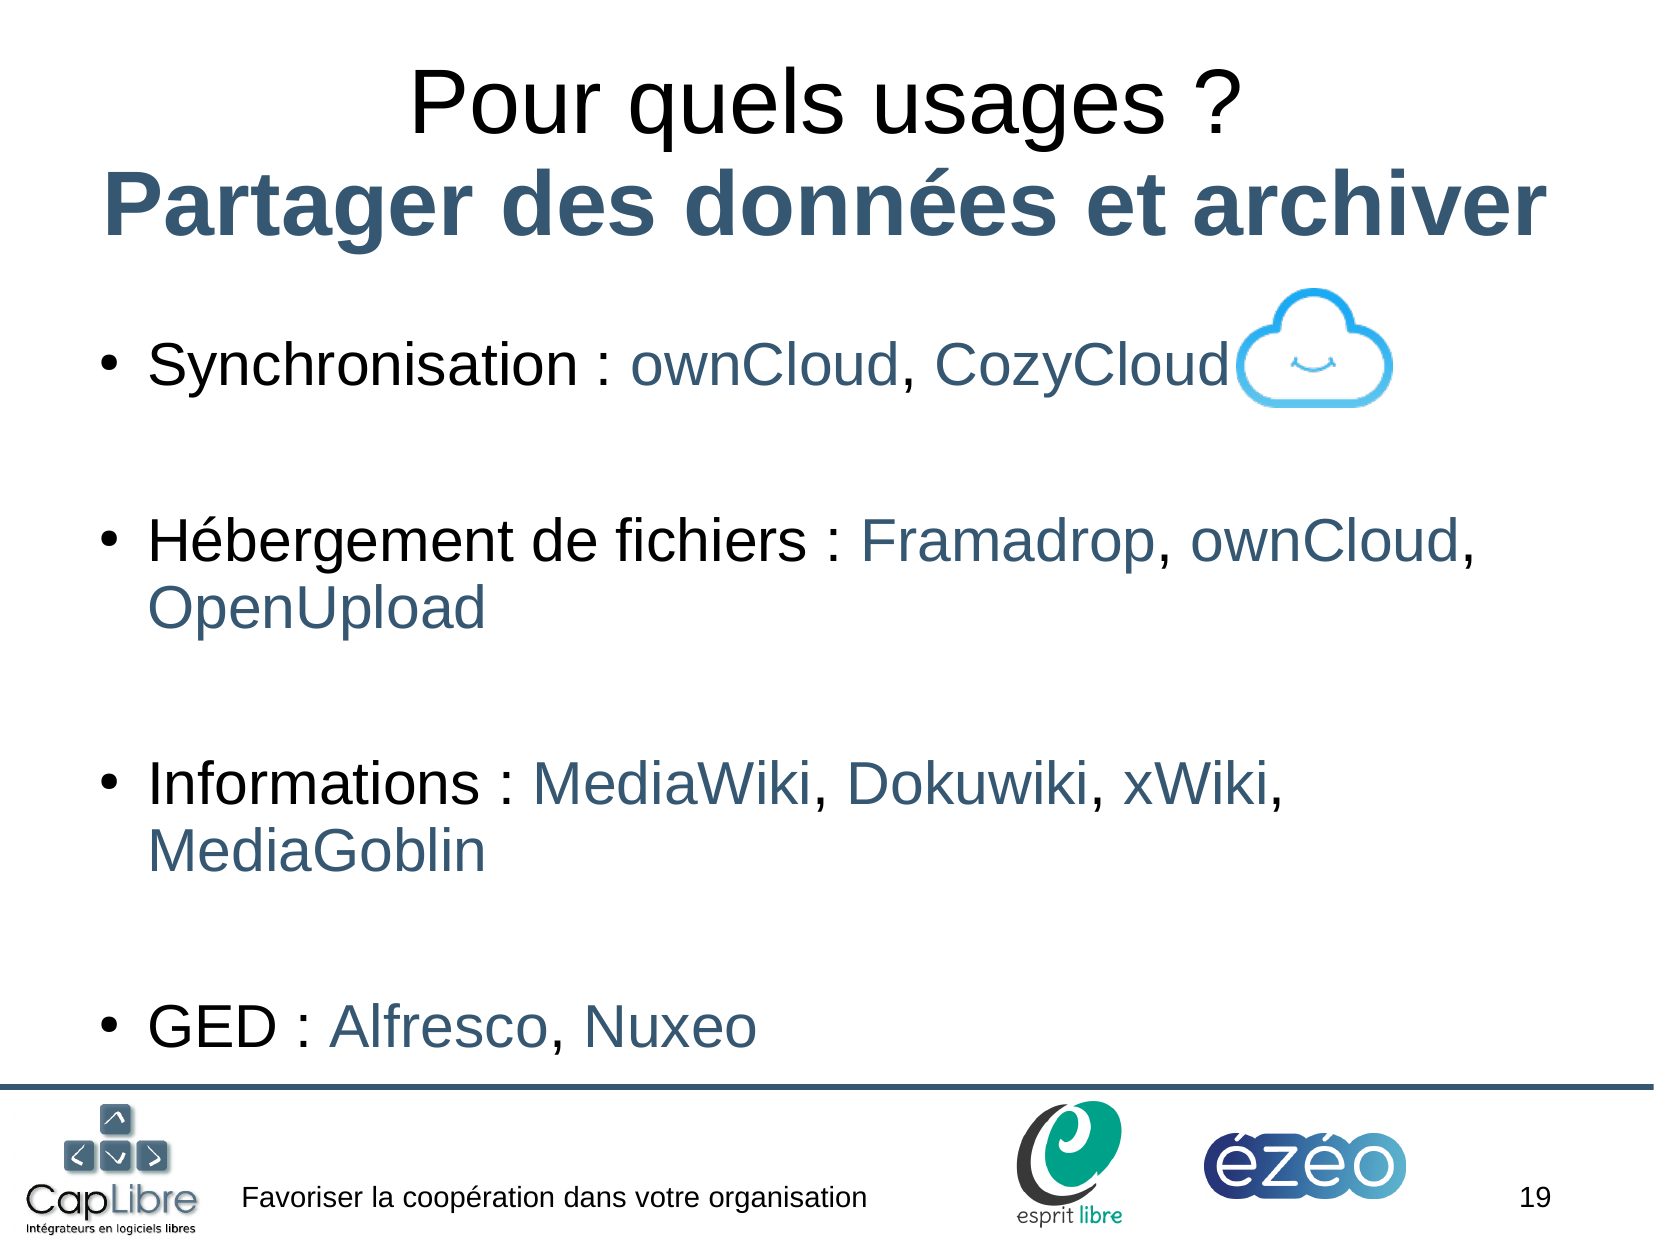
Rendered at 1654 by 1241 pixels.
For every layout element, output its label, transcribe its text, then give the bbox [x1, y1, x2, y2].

picture [1204, 1133, 1406, 1199]
picture [1003, 1098, 1134, 1229]
picture [1236, 288, 1393, 408]
picture [11, 1098, 210, 1239]
title Pour quels usages ? Partager des données et archiver [82, 49, 1571, 257]
list Synchronisation : ownCloud, CozyCloud Hébergement de fichiers : Framadrop, ownCloud, OpenUpload Informations : MediaWiki, Dokuwiki, xWiki, MediaGoblin GED : Alfresco, Nuxeo [82, 330, 1571, 1063]
